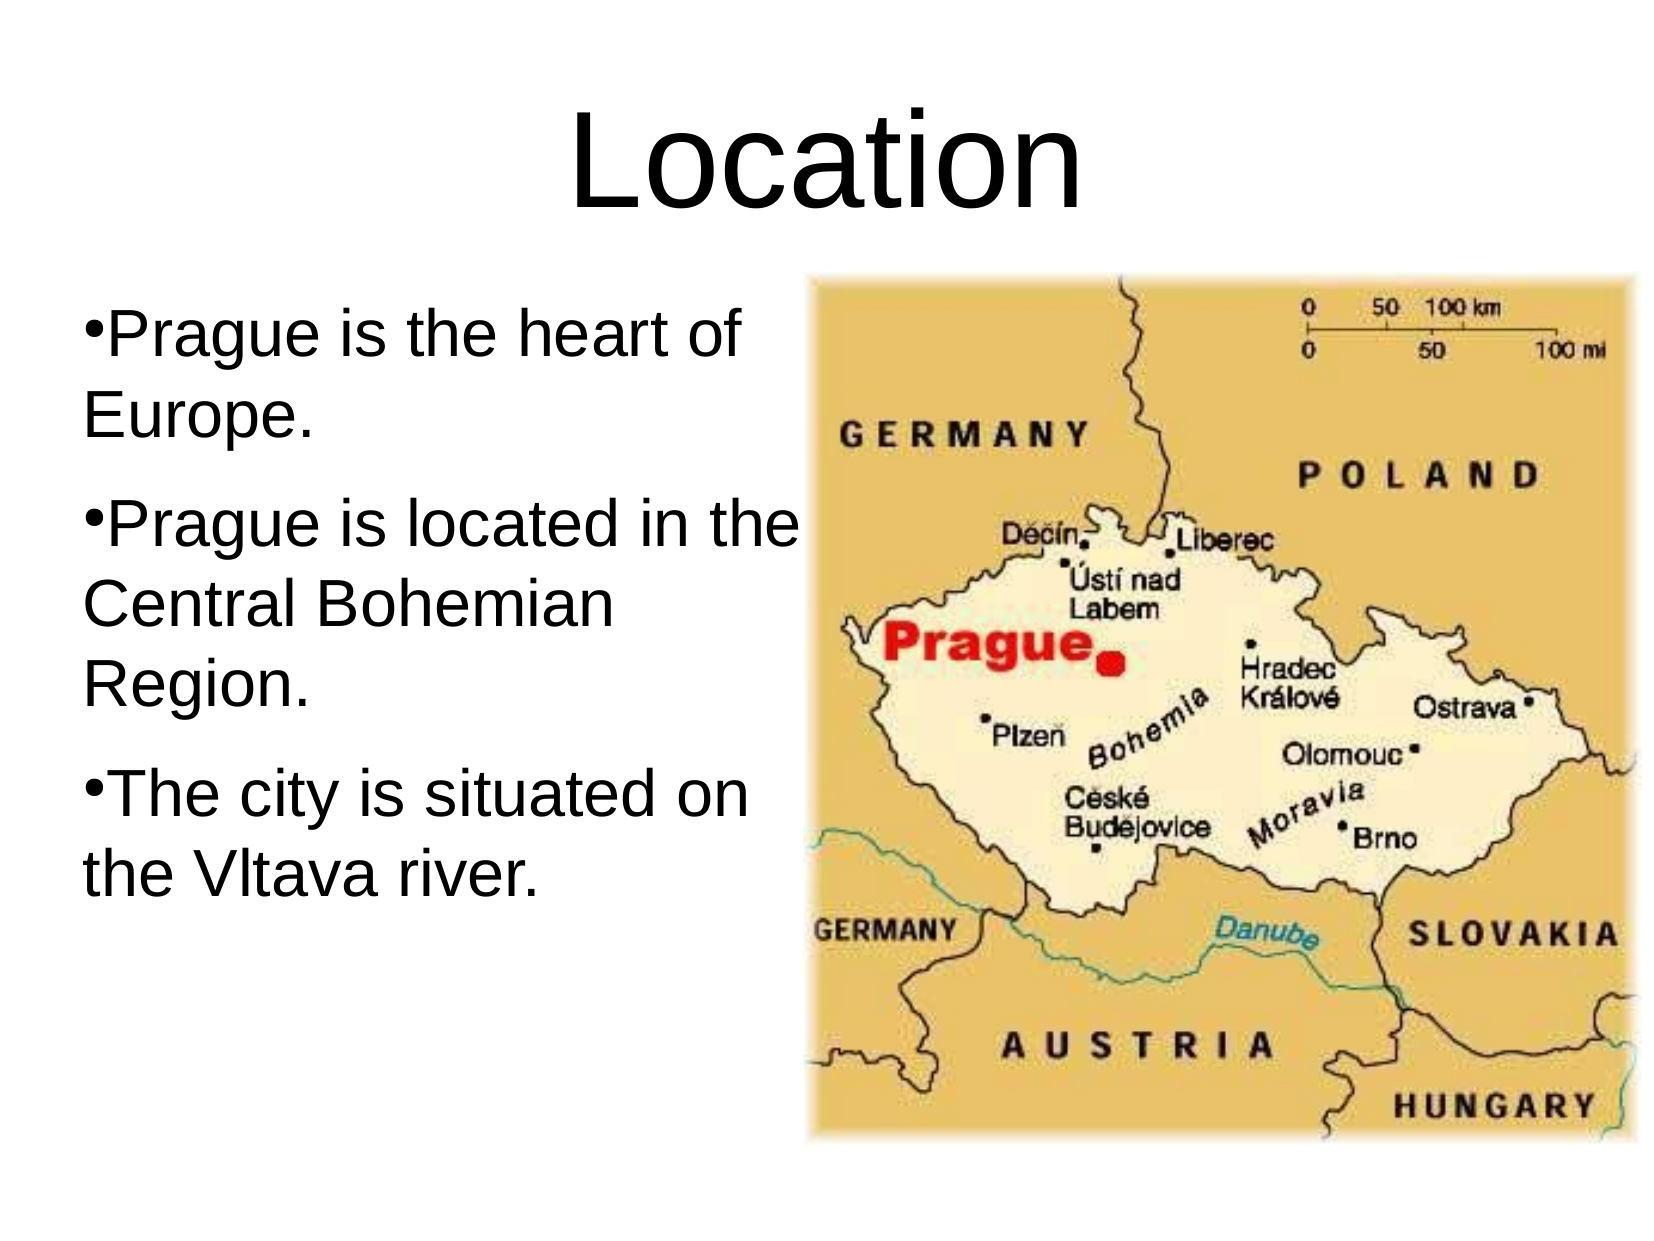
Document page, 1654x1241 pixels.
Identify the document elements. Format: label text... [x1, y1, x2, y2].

picture [803, 271, 1642, 1146]
list Prague is the heart of Europe. Prague is located in the Central Bohemian Region. The city is situated on the Vltava river. [82, 290, 803, 1072]
title Location [82, 59, 1571, 246]
